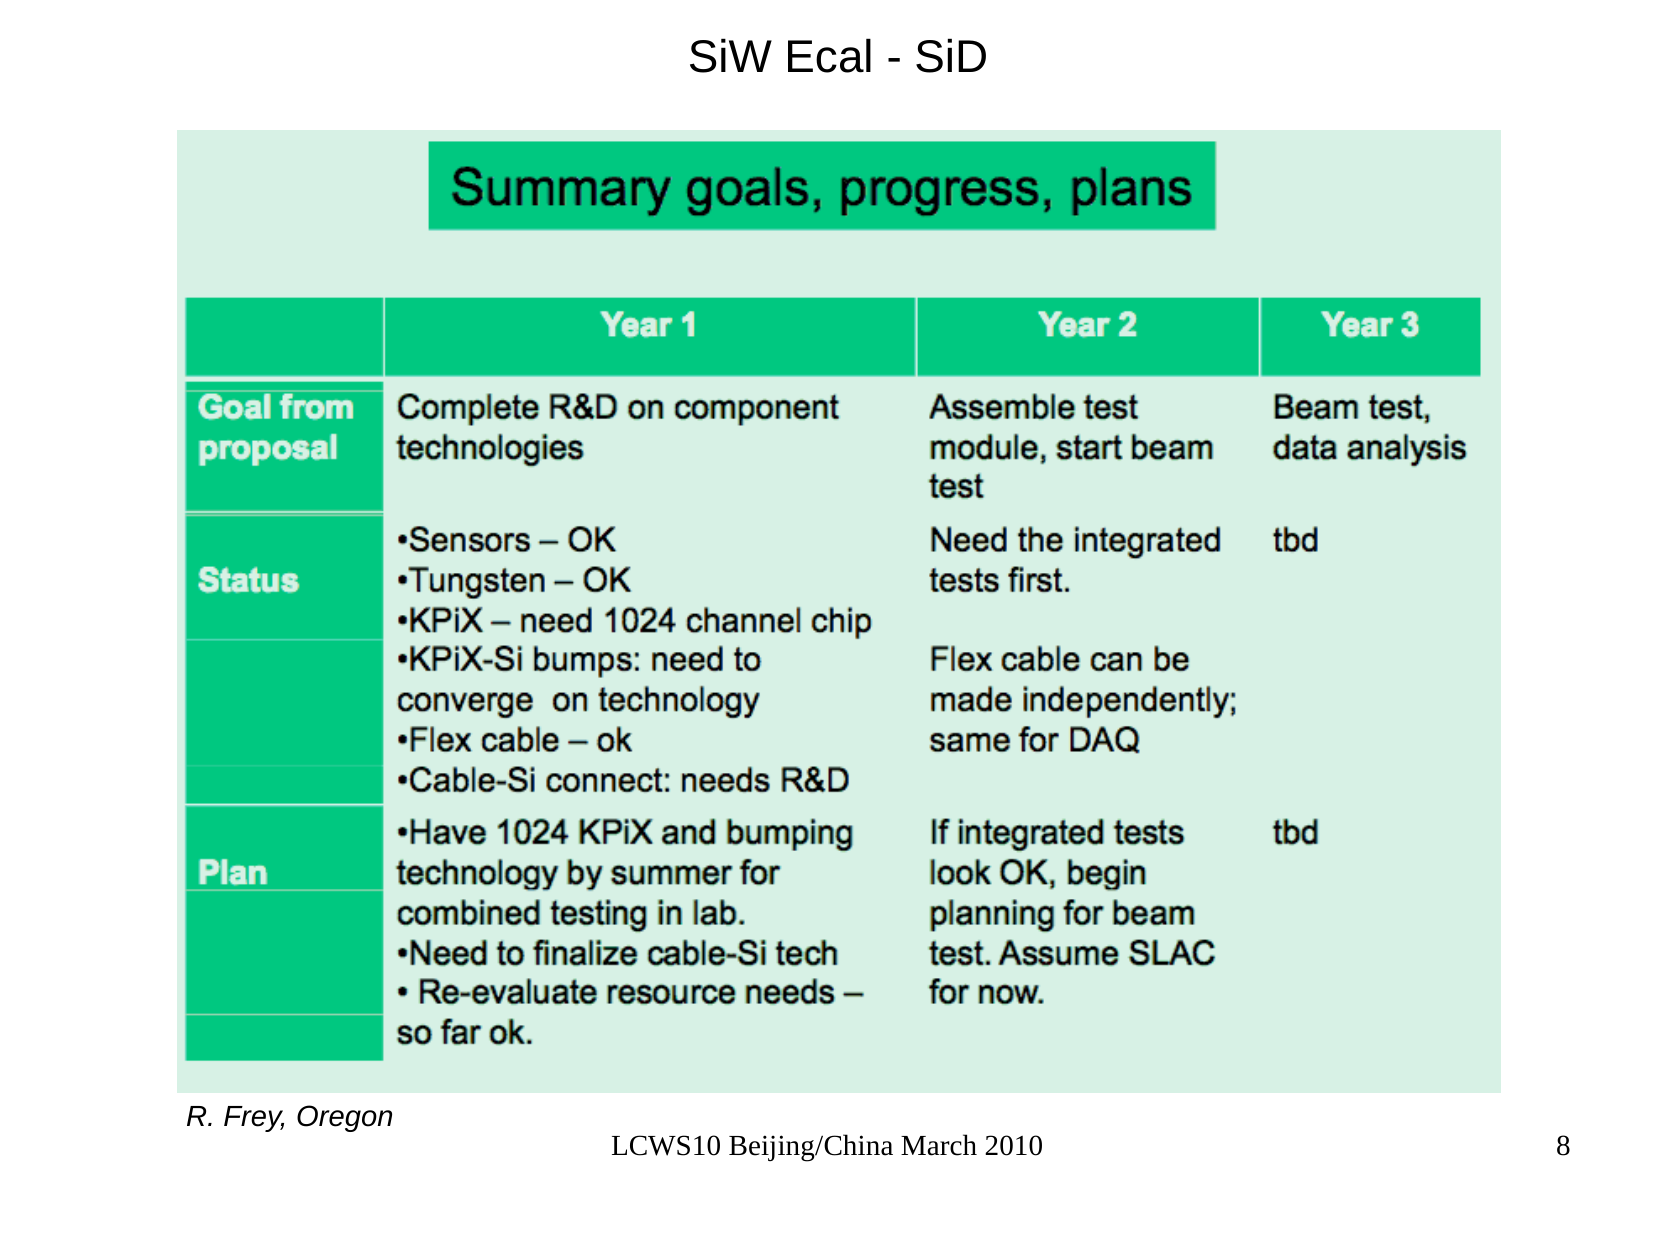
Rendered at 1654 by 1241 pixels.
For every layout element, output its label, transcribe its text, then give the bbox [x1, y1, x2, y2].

text_box R. Frey, Oregon [171, 1092, 405, 1141]
picture [177, 130, 1501, 1093]
text_box SiW Ecal - SiD [673, 23, 998, 90]
